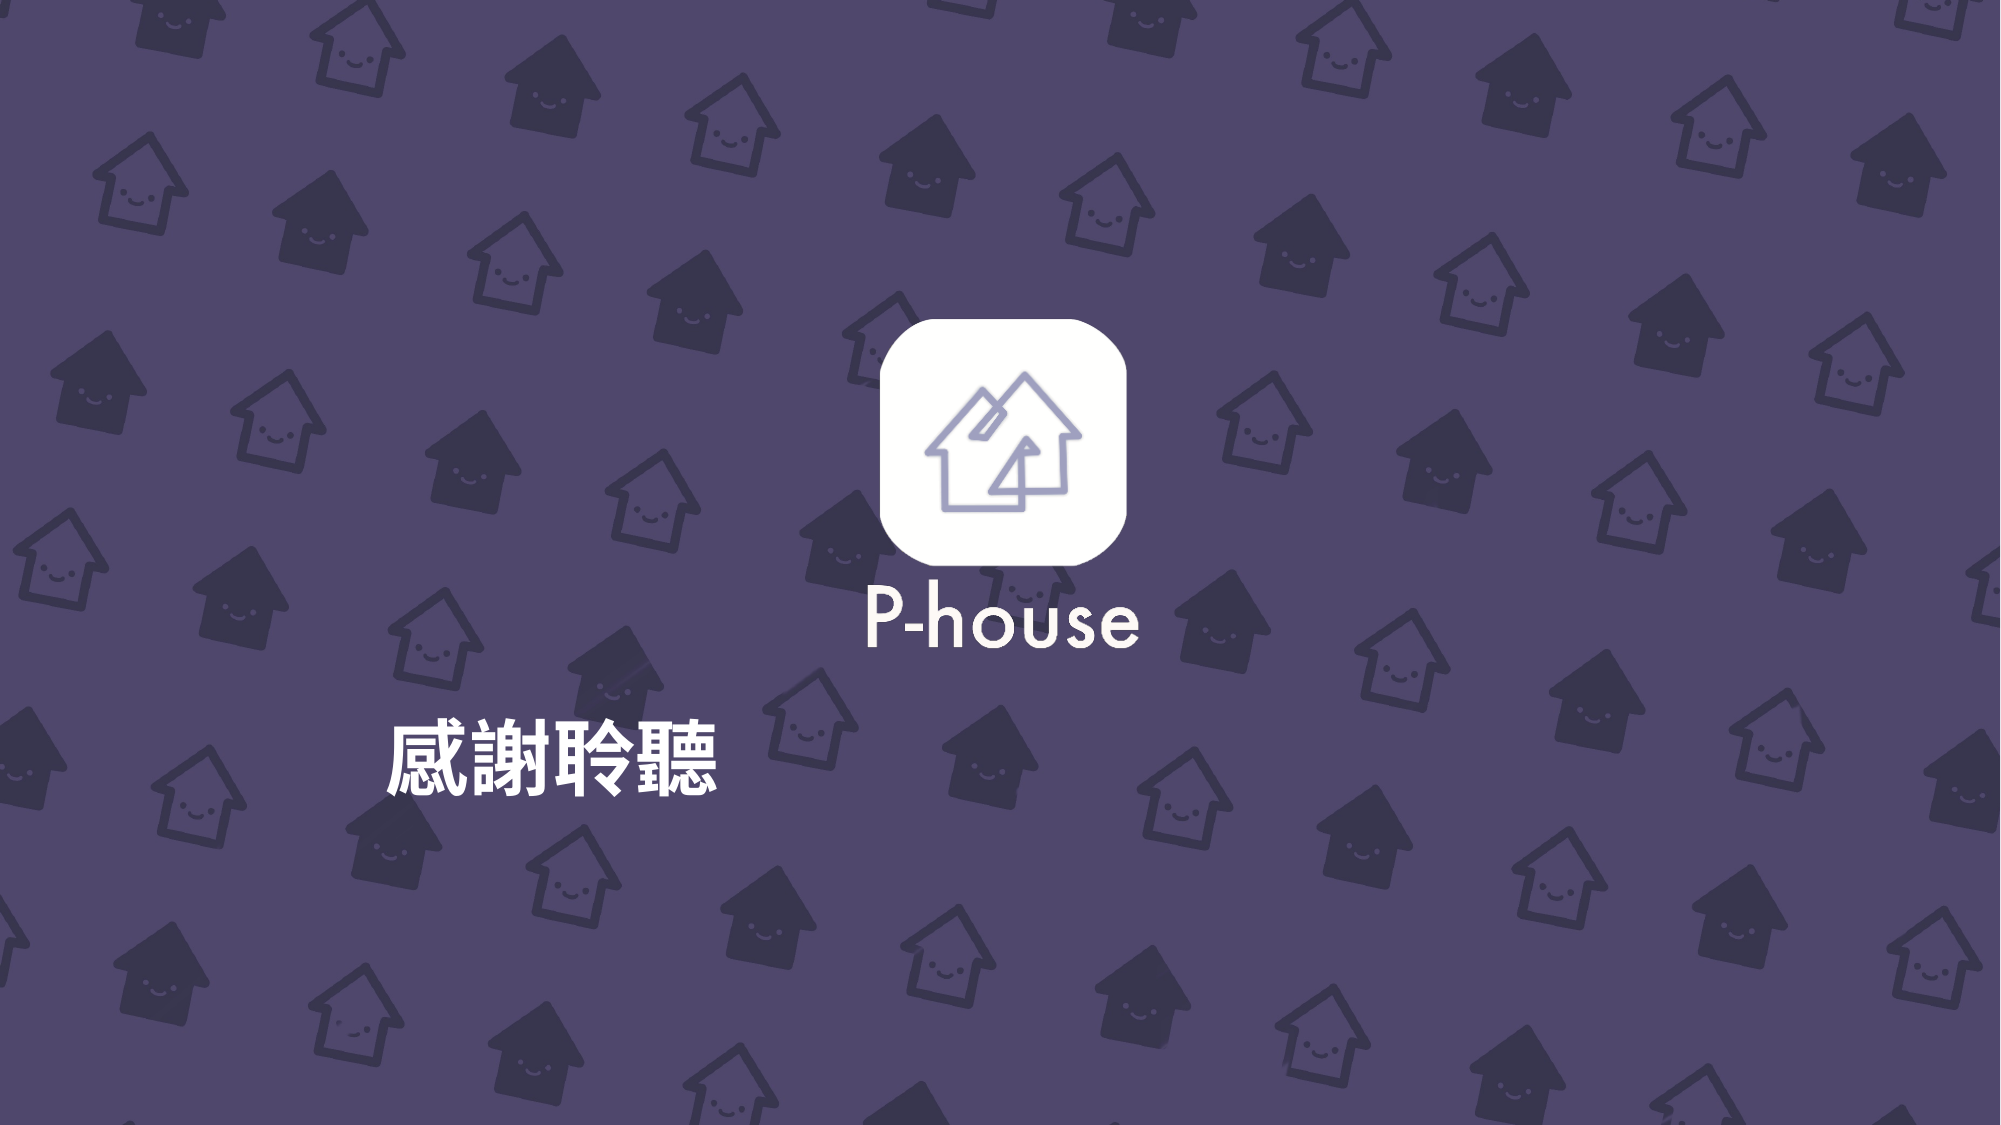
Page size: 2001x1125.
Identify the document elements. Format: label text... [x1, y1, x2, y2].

text_box 感謝聆聽 [370, 698, 1630, 816]
picture [0, 0, 2000, 1125]
